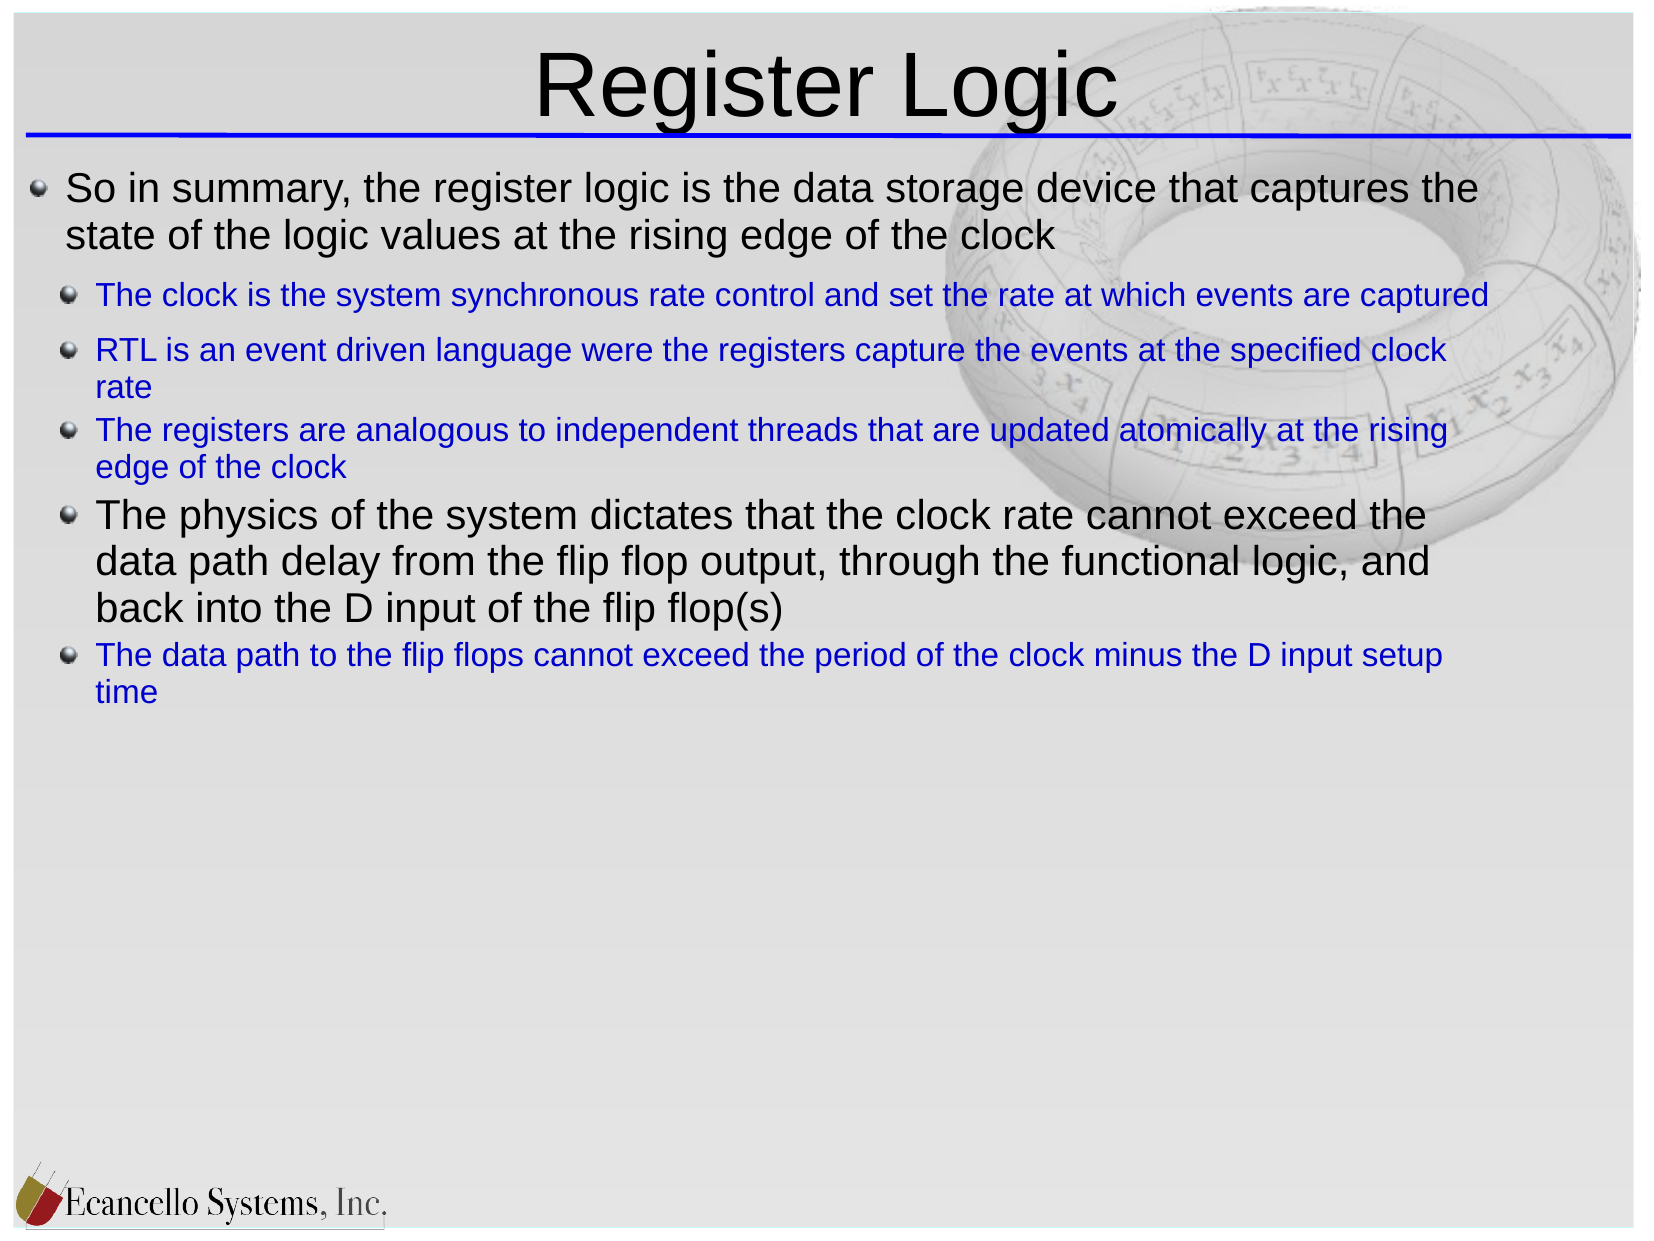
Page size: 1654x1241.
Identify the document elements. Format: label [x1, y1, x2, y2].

picture [15, 1161, 389, 1230]
picture [945, 5, 1641, 570]
